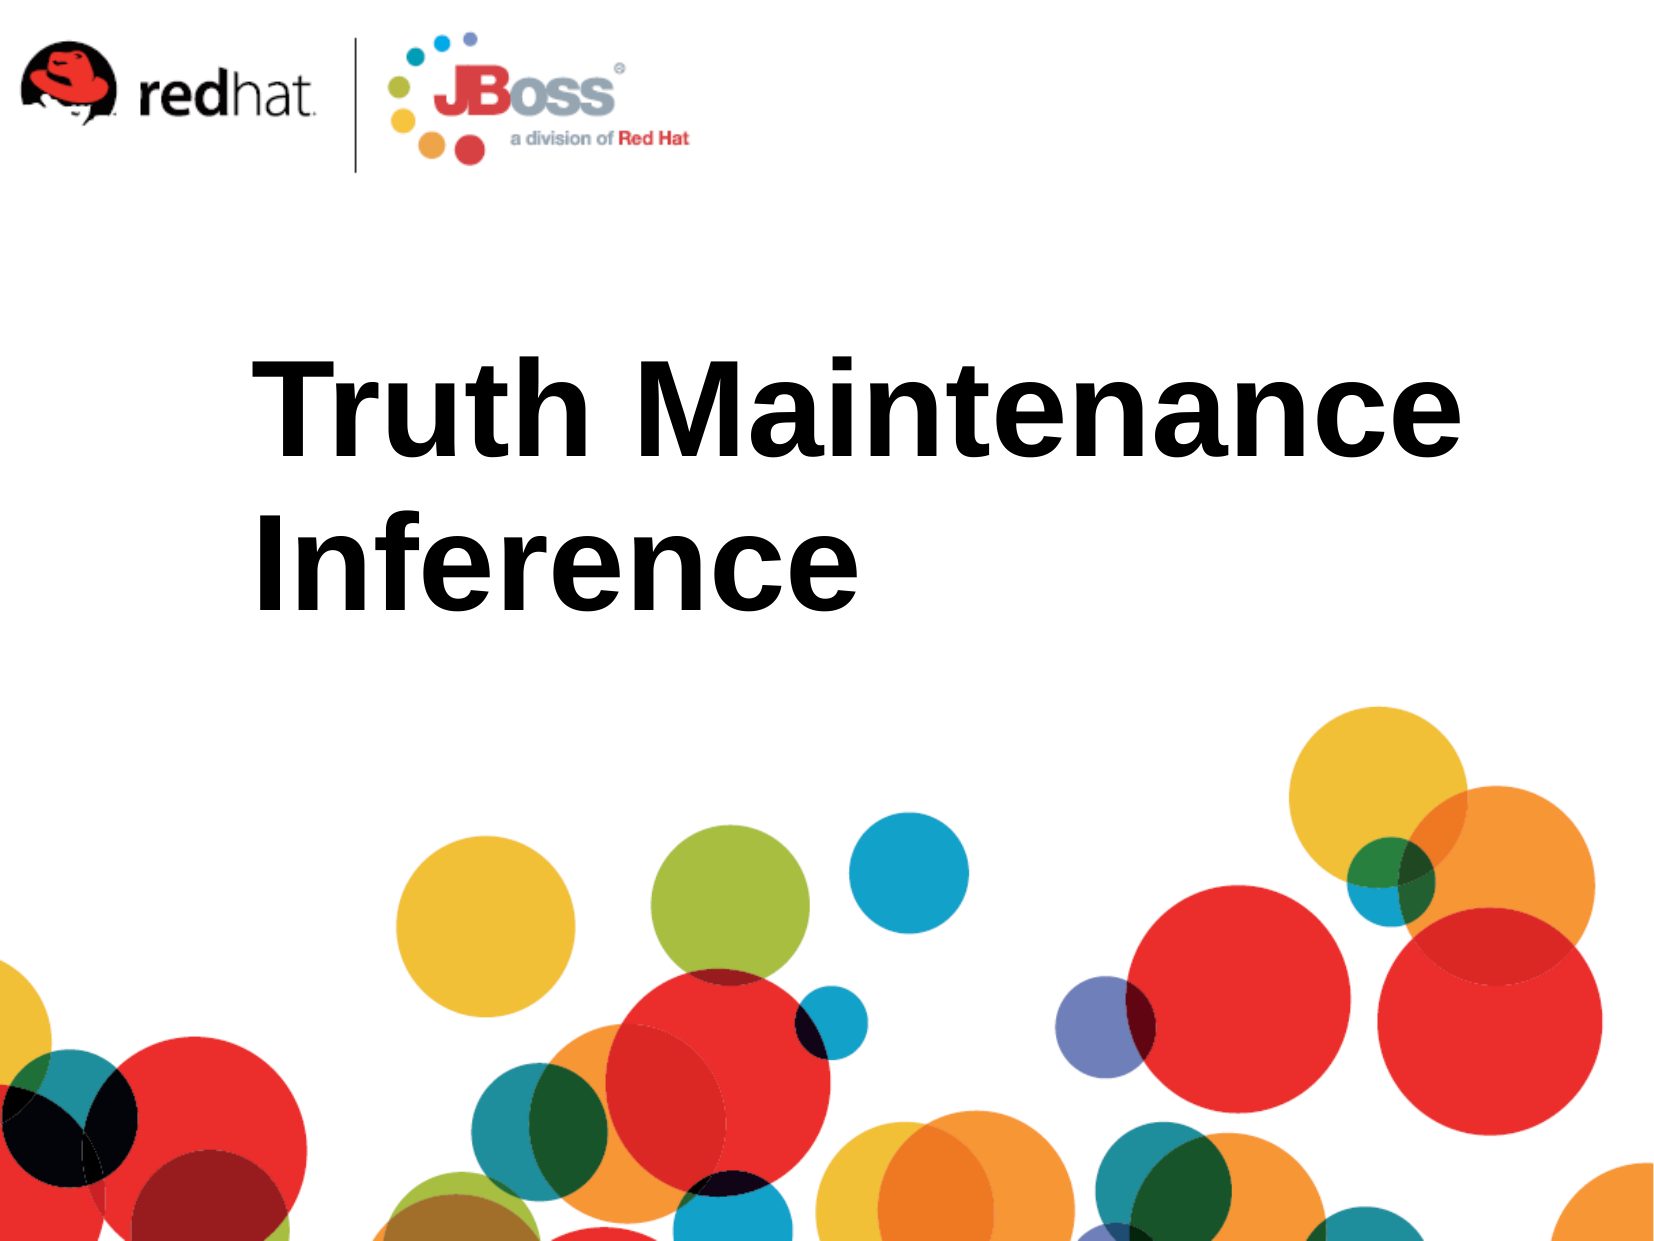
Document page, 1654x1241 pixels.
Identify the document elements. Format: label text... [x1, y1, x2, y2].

picture [0, 685, 1654, 1241]
text_box Truth Maintenance Inference [236, 324, 1481, 648]
picture [13, 5, 699, 182]
